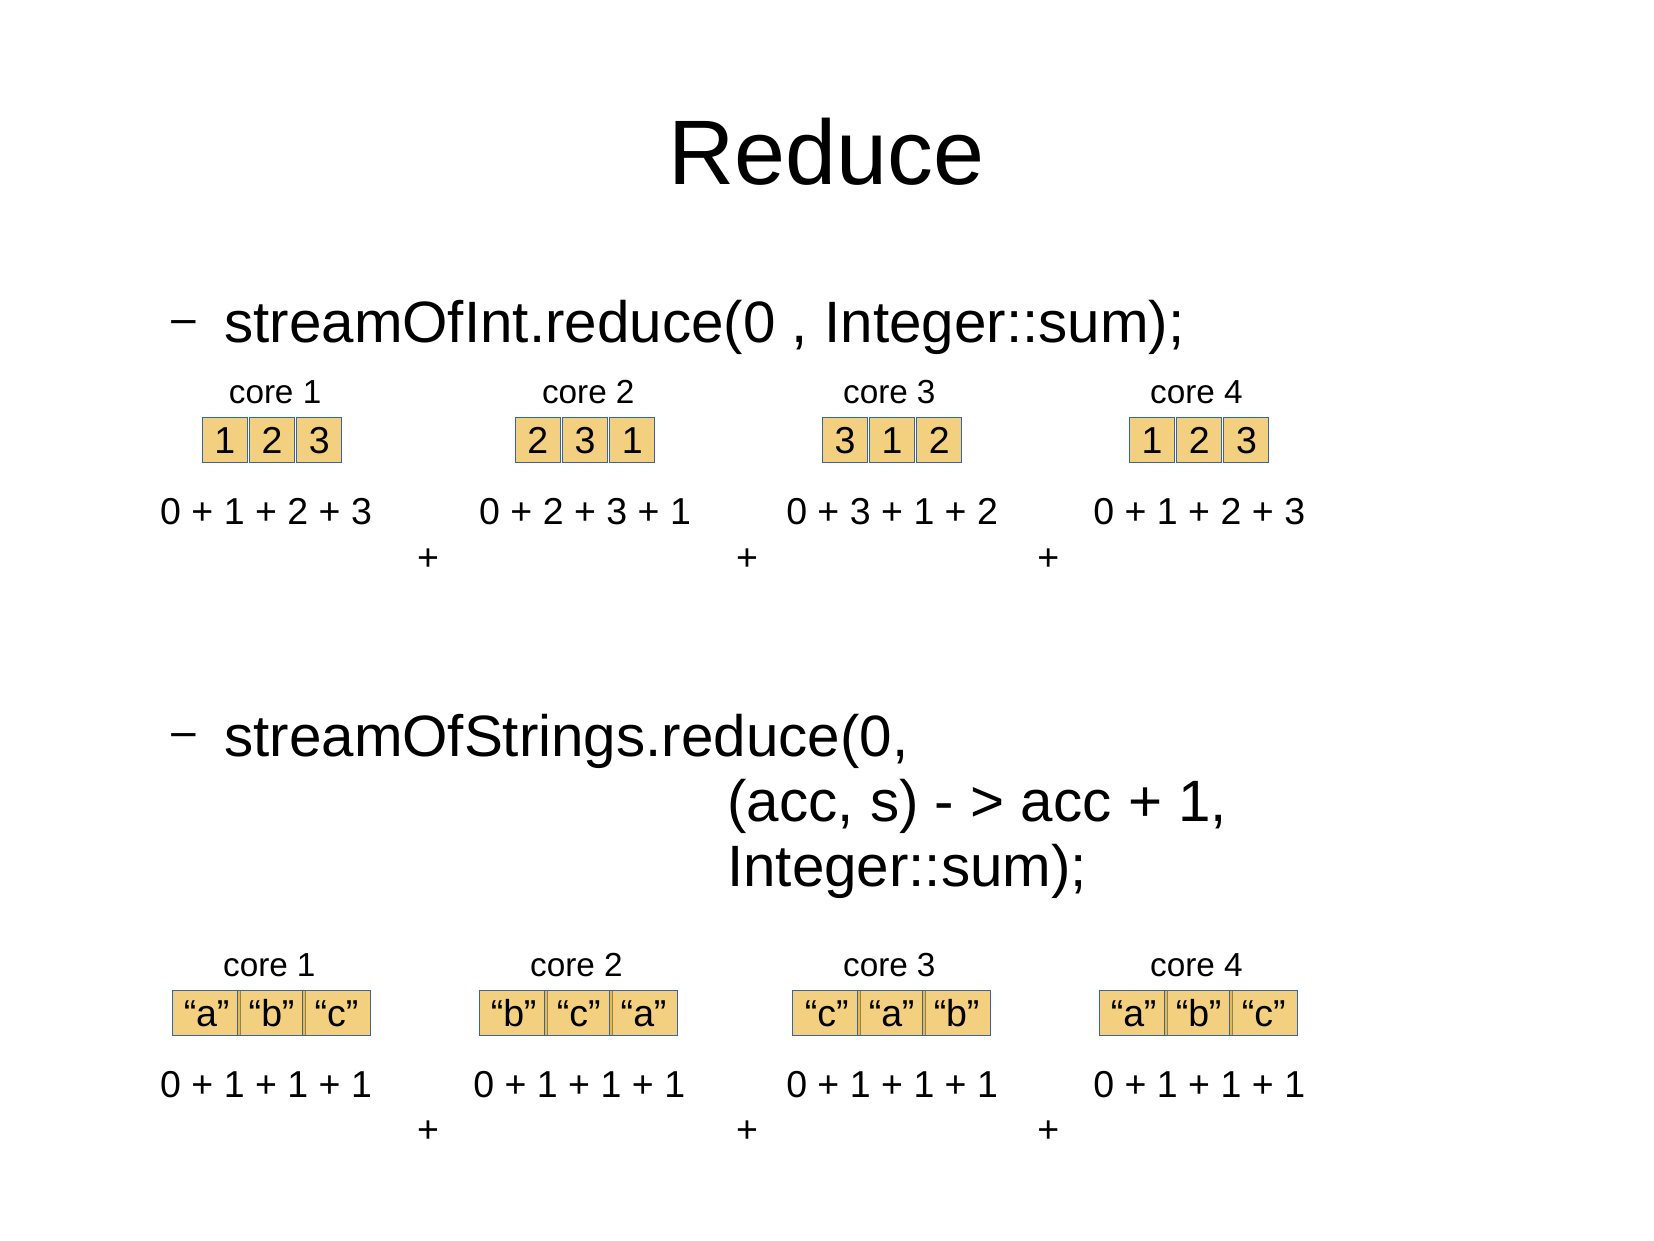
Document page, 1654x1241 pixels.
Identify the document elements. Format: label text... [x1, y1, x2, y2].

text_box + [402, 1101, 454, 1159]
text_box 3 [562, 418, 608, 463]
text_box 2 [515, 417, 561, 463]
text_box 0 + 3 + 1 + 2 [771, 483, 1014, 541]
text_box core 4 [1135, 365, 1258, 418]
text_box 0 + 1 + 2 + 3 [145, 483, 388, 541]
text_box + [721, 528, 773, 586]
text_box “b” [922, 990, 991, 1036]
text_box 0 + 1 + 1 + 1 [145, 1056, 388, 1113]
text_box 2 [1176, 418, 1222, 463]
text_box + [402, 528, 454, 586]
text_box core 4 [1135, 938, 1258, 990]
text_box 1 [1129, 417, 1175, 463]
text_box “a” [1099, 990, 1164, 1036]
text_box 0 + 2 + 3 + 1 [464, 483, 707, 541]
text_box 1 [609, 417, 655, 463]
text_box “c” [302, 990, 371, 1036]
text_box “a” [857, 990, 922, 1036]
text_box + [1022, 528, 1075, 586]
text_box 0 + 1 + 2 + 3 [1078, 483, 1321, 541]
text_box 2 [916, 417, 962, 463]
text_box 3 [1223, 417, 1269, 463]
list streamOfInt.reduce(0 , Integer::sum); streamOfStrings.reduce(0, (acc, s) - > acc + 1, Integer::sum); [82, 290, 1571, 901]
text_box core 3 [828, 365, 951, 418]
text_box 3 [296, 417, 342, 463]
text_box 3 [822, 417, 868, 463]
text_box + [1022, 1101, 1075, 1159]
text_box + [721, 1101, 773, 1159]
text_box core 1 [208, 938, 331, 991]
text_box 1 [869, 418, 915, 463]
text_box 2 [249, 418, 295, 463]
text_box core 2 [527, 365, 650, 418]
text_box 0 + 1 + 1 + 1 [1078, 1056, 1321, 1113]
text_box “b” [1164, 990, 1229, 1036]
text_box “c” [544, 990, 609, 1036]
text_box “c” [1229, 990, 1298, 1036]
text_box “b” [479, 990, 544, 1036]
title Reduce [82, 49, 1571, 257]
text_box 0 + 1 + 1 + 1 [771, 1056, 1014, 1113]
text_box “c” [792, 990, 857, 1036]
text_box “a” [172, 990, 237, 1036]
text_box core 3 [828, 938, 951, 990]
text_box 1 [202, 417, 248, 463]
text_box core 2 [515, 938, 638, 990]
text_box core 1 [214, 365, 337, 418]
text_box “b” [237, 990, 302, 1036]
text_box 0 + 1 + 1 + 1 [458, 1056, 701, 1113]
text_box “a” [609, 990, 678, 1036]
